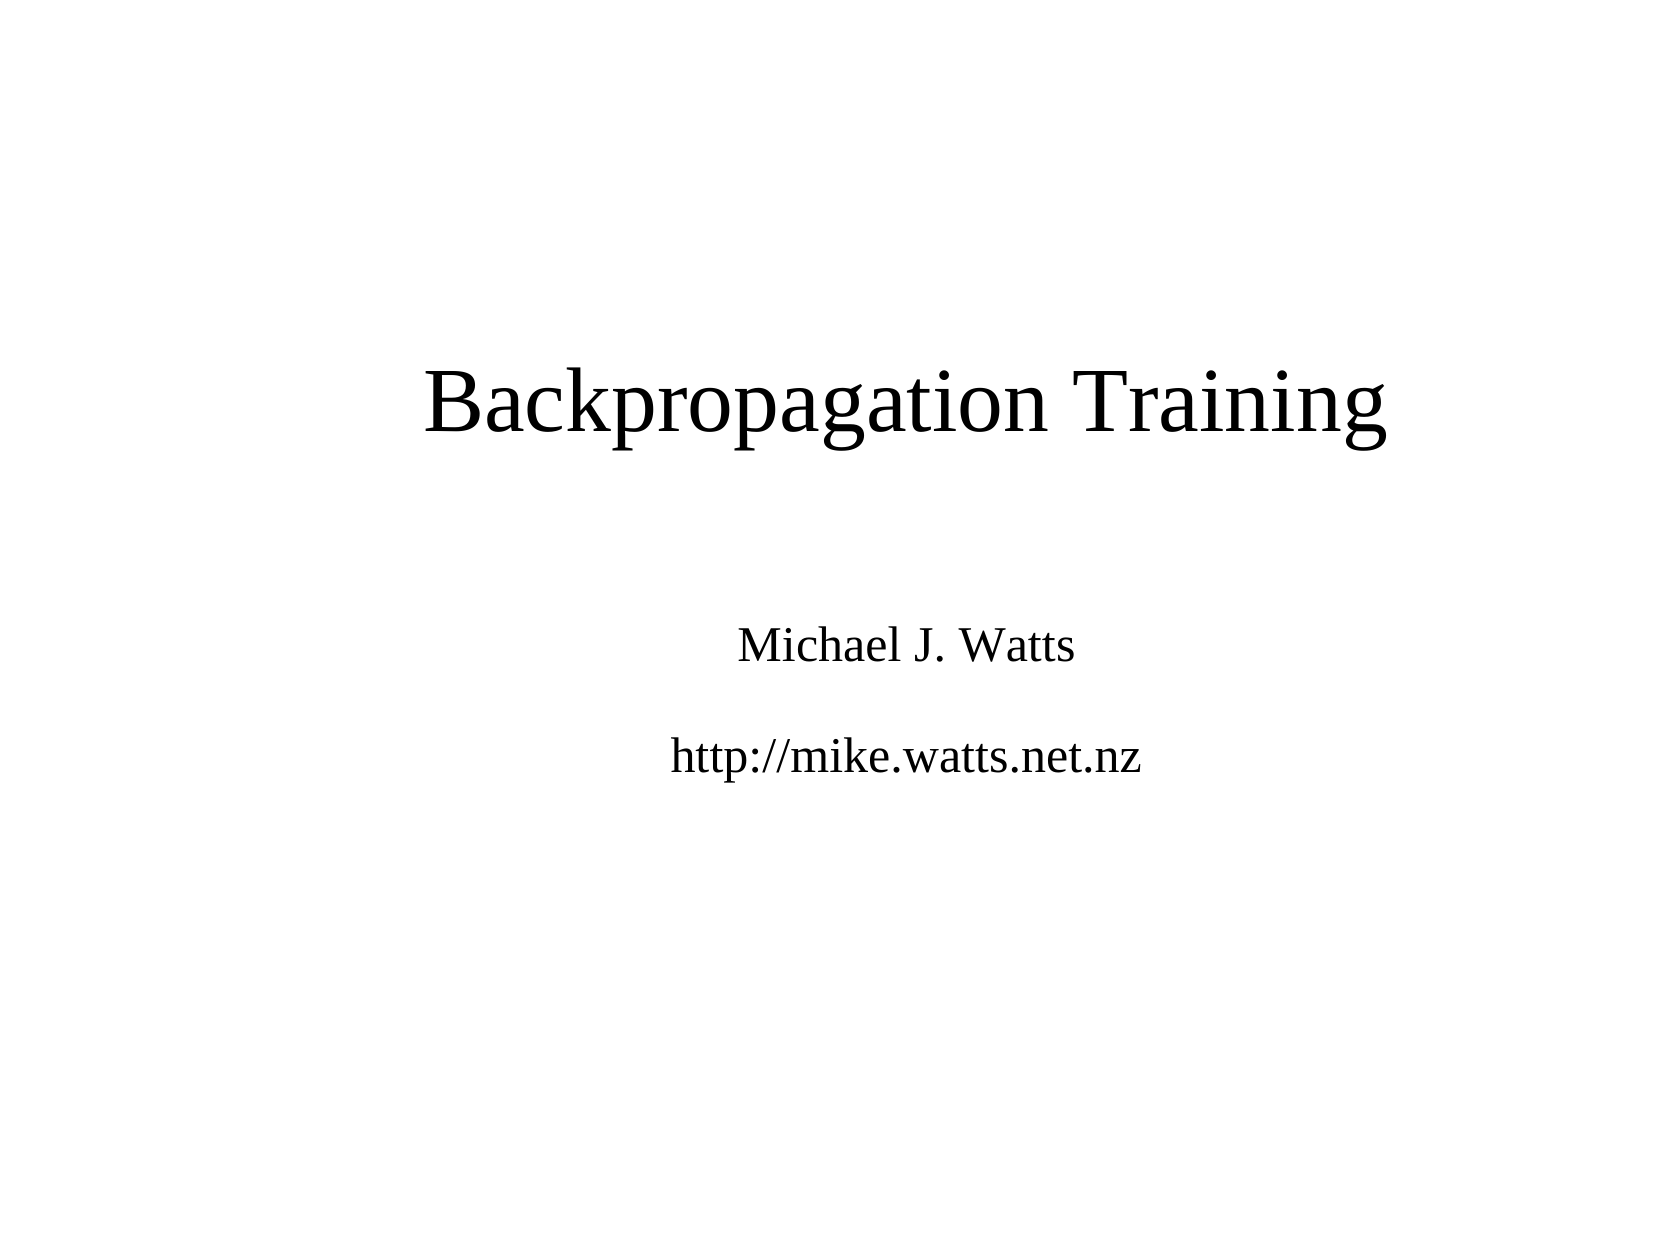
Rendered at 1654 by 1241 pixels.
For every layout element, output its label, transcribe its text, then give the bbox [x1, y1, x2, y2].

text_box Backpropagation Training Michael J. Watts http://mike.watts.net.nz [380, 349, 1433, 962]
